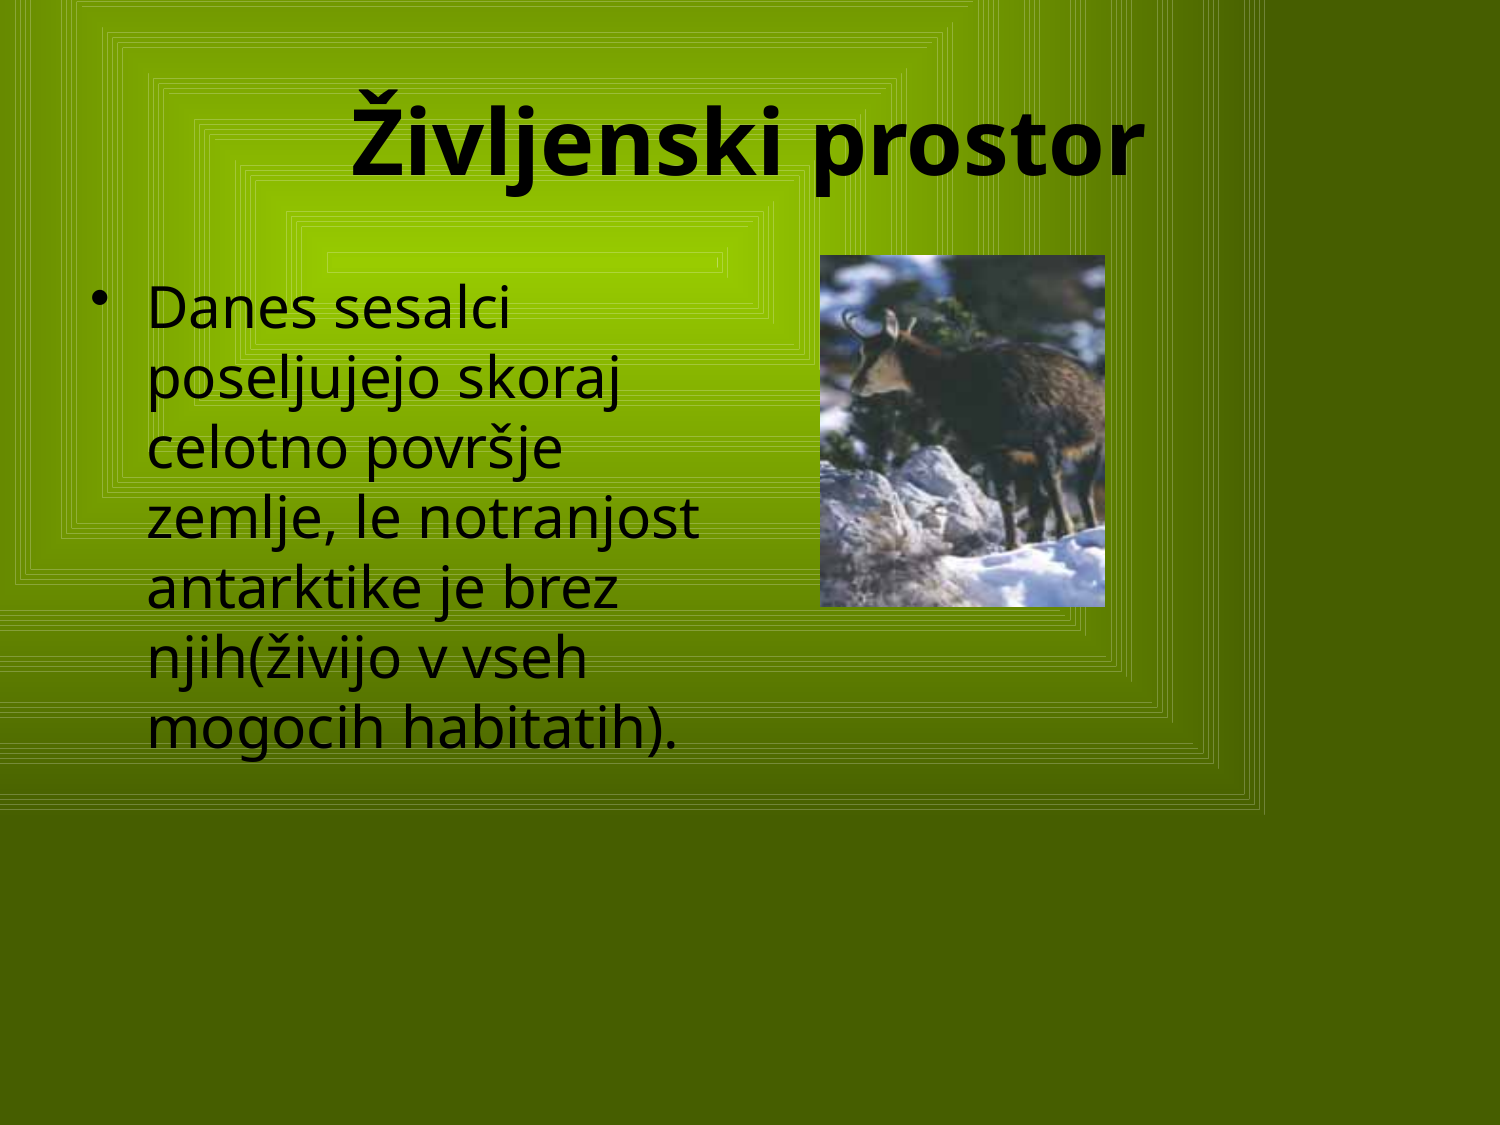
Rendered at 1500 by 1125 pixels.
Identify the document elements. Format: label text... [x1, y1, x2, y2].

picture [820, 255, 1105, 607]
title Življenski prostor [75, 45, 1425, 233]
list Danes sesalci poseljujejo skoraj celotno površje zemlje, le notranjost antarktike je brez njih(živijo v vseh mogocih habitatih). [75, 262, 738, 1005]
